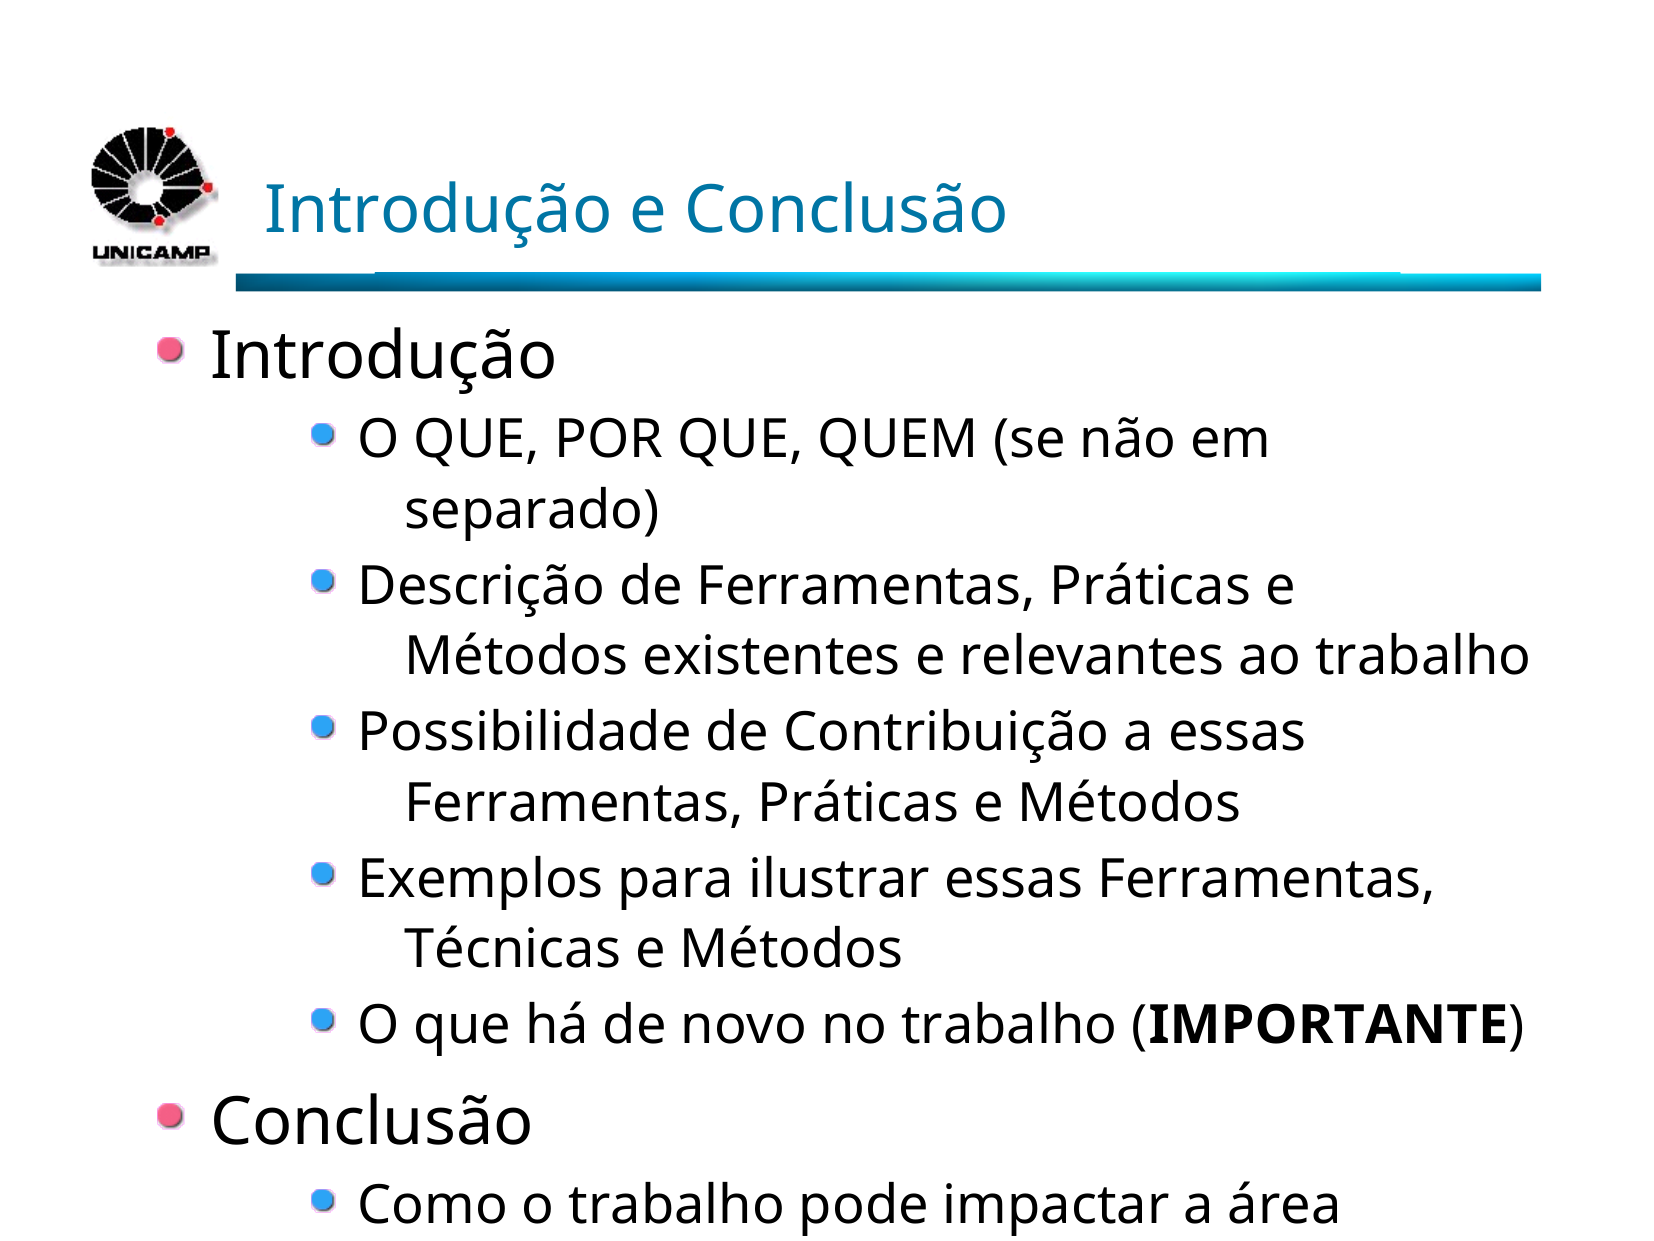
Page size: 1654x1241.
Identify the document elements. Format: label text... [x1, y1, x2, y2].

picture [125, 272, 1654, 295]
list Introdução O QUE, POR QUE, QUEM (se não em separado) Descrição de Ferramentas, Práticas e Métodos existentes e relevantes ao trabalho Possibilidade de Contribuição a essas Ferramentas, Práticas e Métodos Exemplos para ilustrar essas Ferramentas, Técnicas e Métodos O que há de novo no trabalho (IMPORTANTE) Conclusão Como o trabalho pode impactar a área Limitações do trabalho [121, 309, 1534, 1182]
title Introdução e Conclusão [264, 42, 1534, 250]
picture [310, 1188, 337, 1214]
